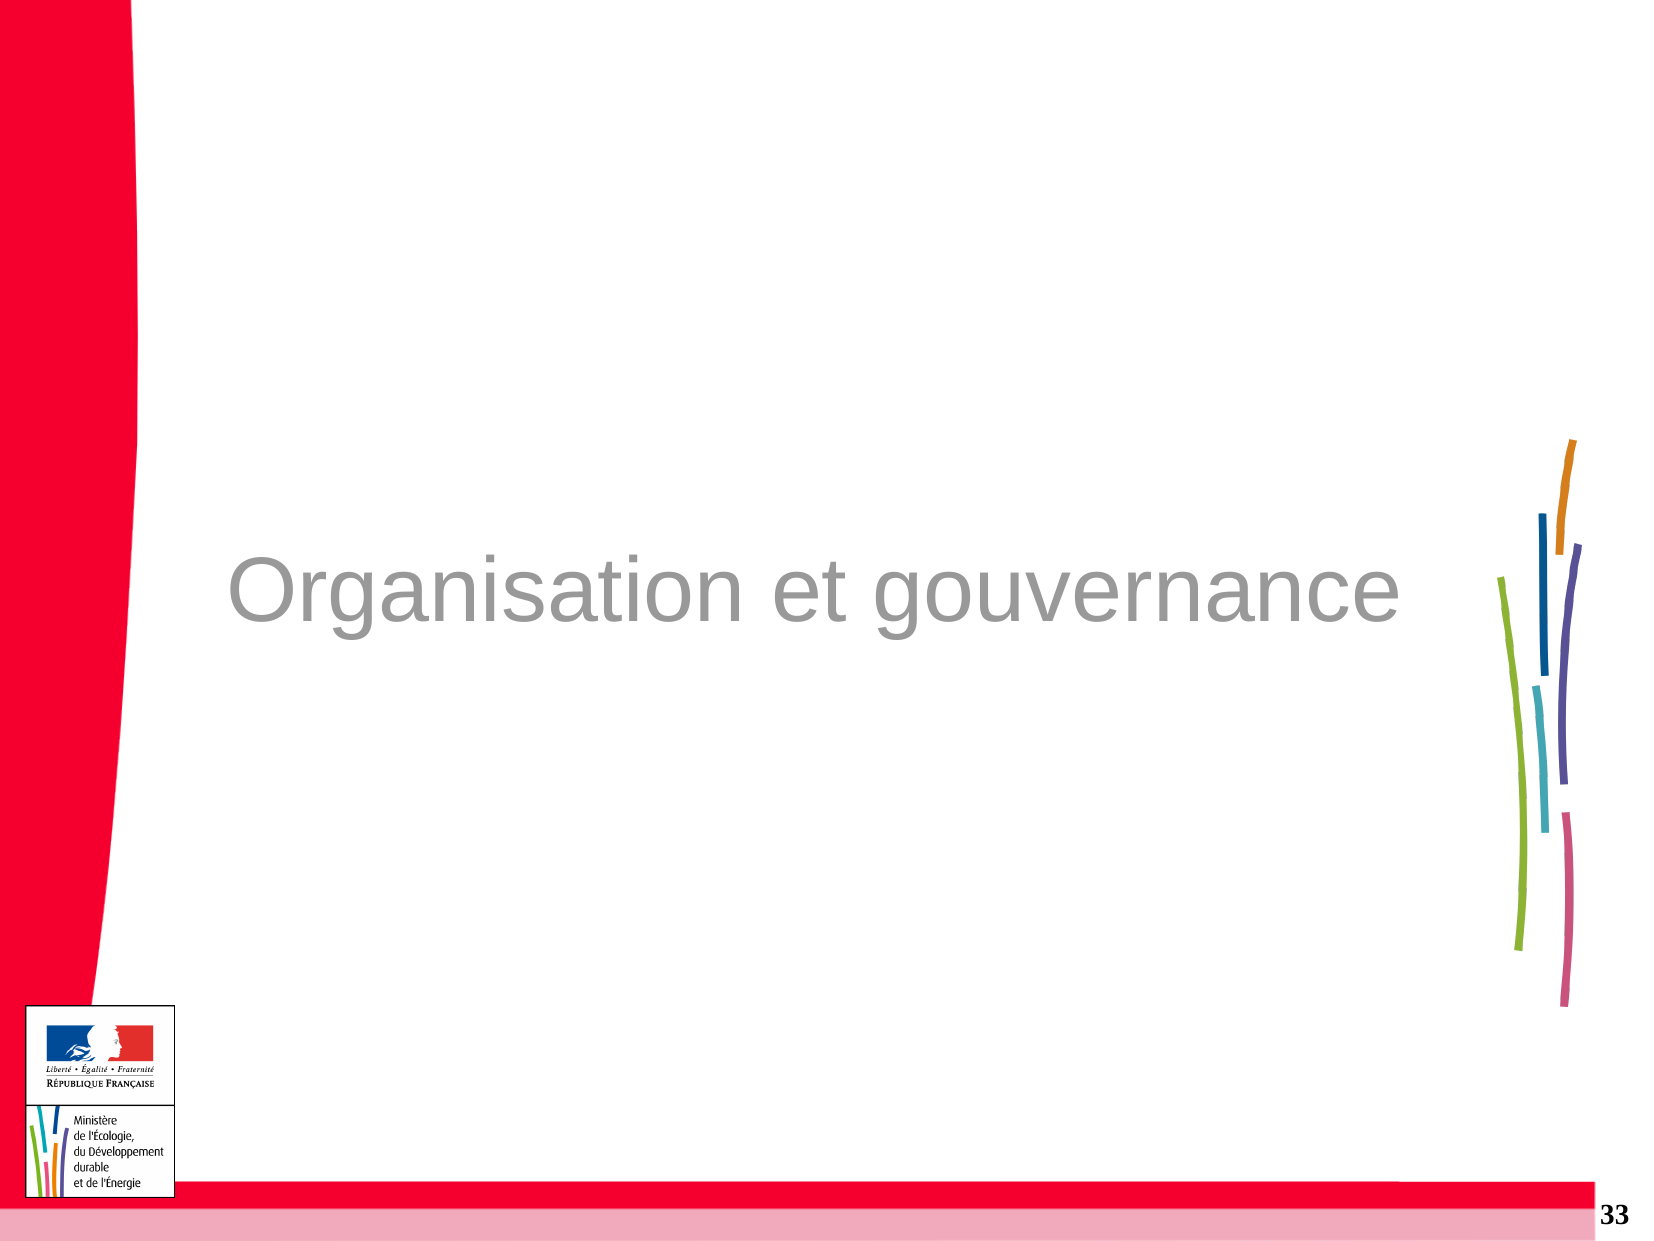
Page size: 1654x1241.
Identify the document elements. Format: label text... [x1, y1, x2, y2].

title Organisation et gouvernance [149, 500, 1481, 681]
picture [0, 0, 1654, 1241]
